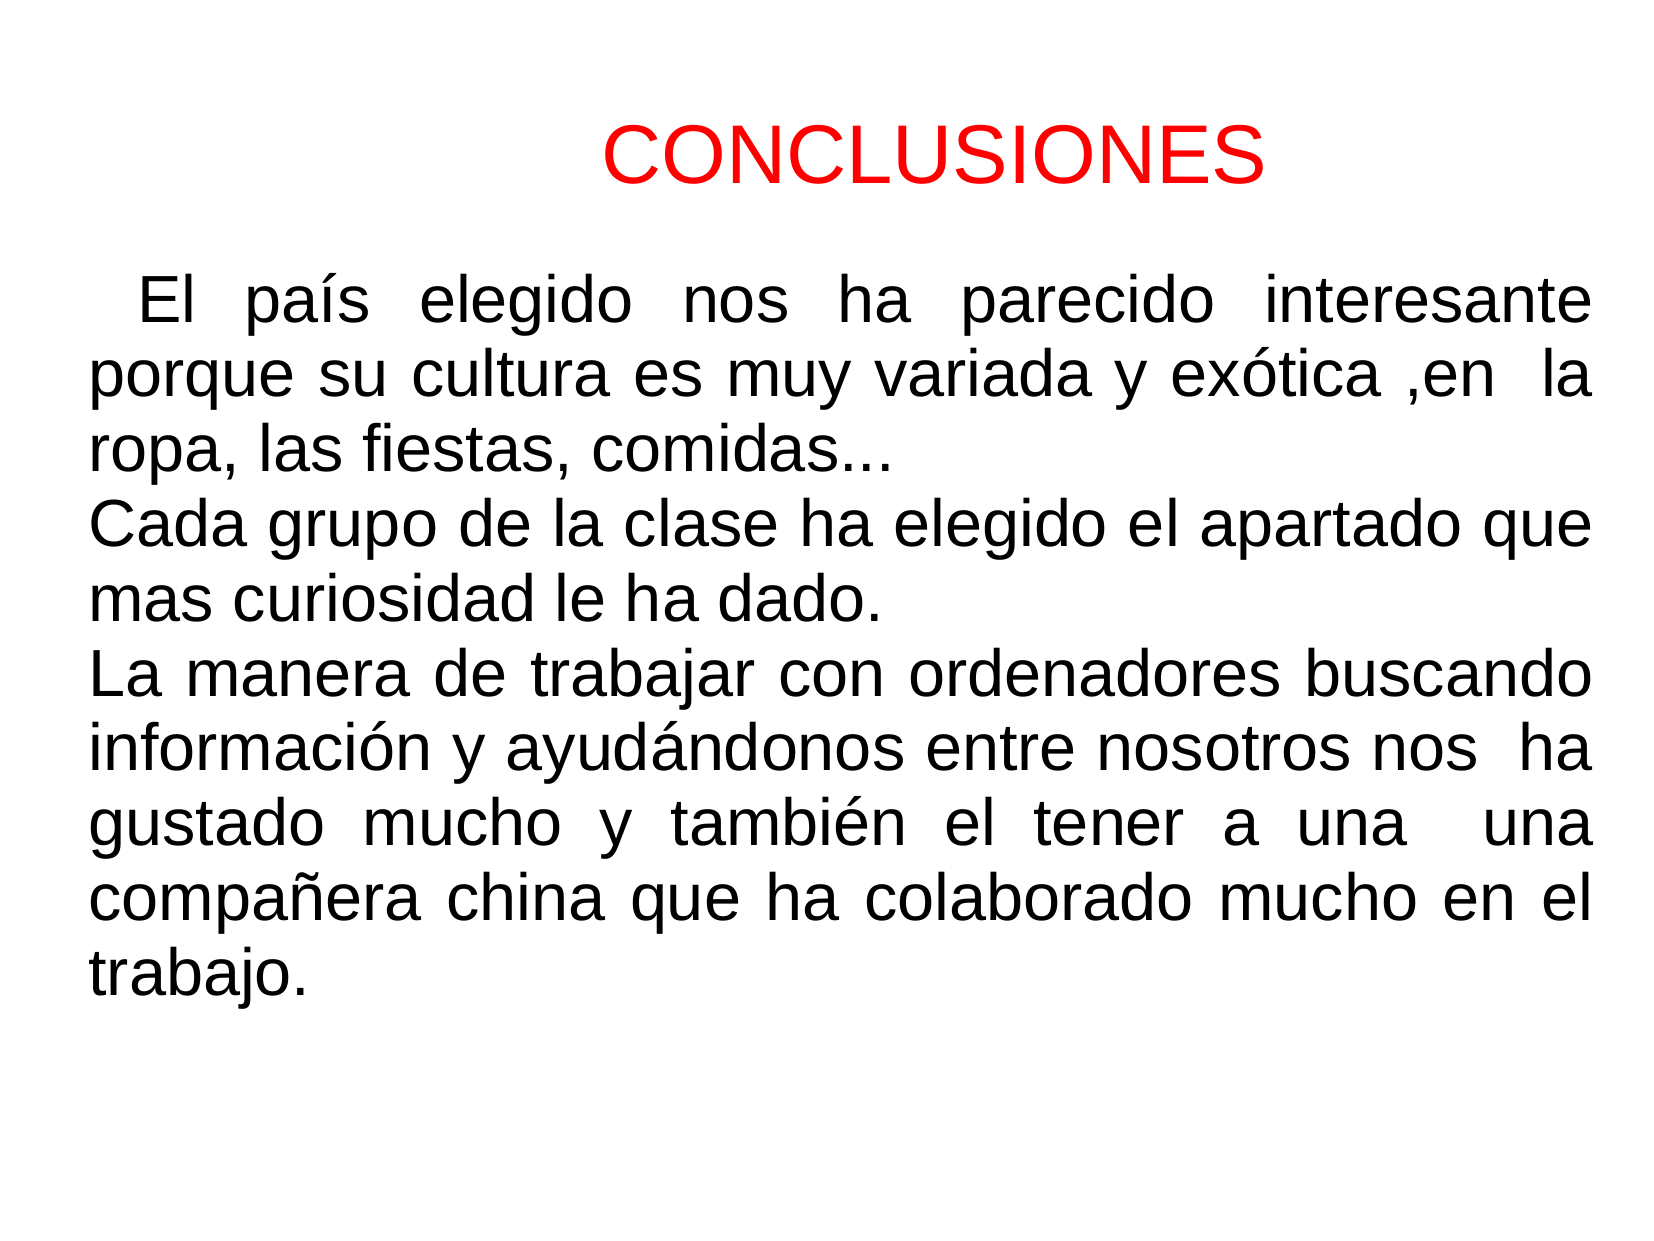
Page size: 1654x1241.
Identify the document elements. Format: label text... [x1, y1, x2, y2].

text_box CONCLUSIONES El país elegido nos ha parecido interesante porque su cultura es muy variada y exótica ,en la ropa, las fiestas, comidas... Cada grupo de la clase ha elegido el apartado que mas curiosidad le ha dado. La manera de trabajar con ordenadores buscando información y ayudándonos entre nosotros nos ha gustado mucho y también el tener a una una compañera china que ha colaborado mucho en el trabajo. [88, 35, 1595, 1232]
